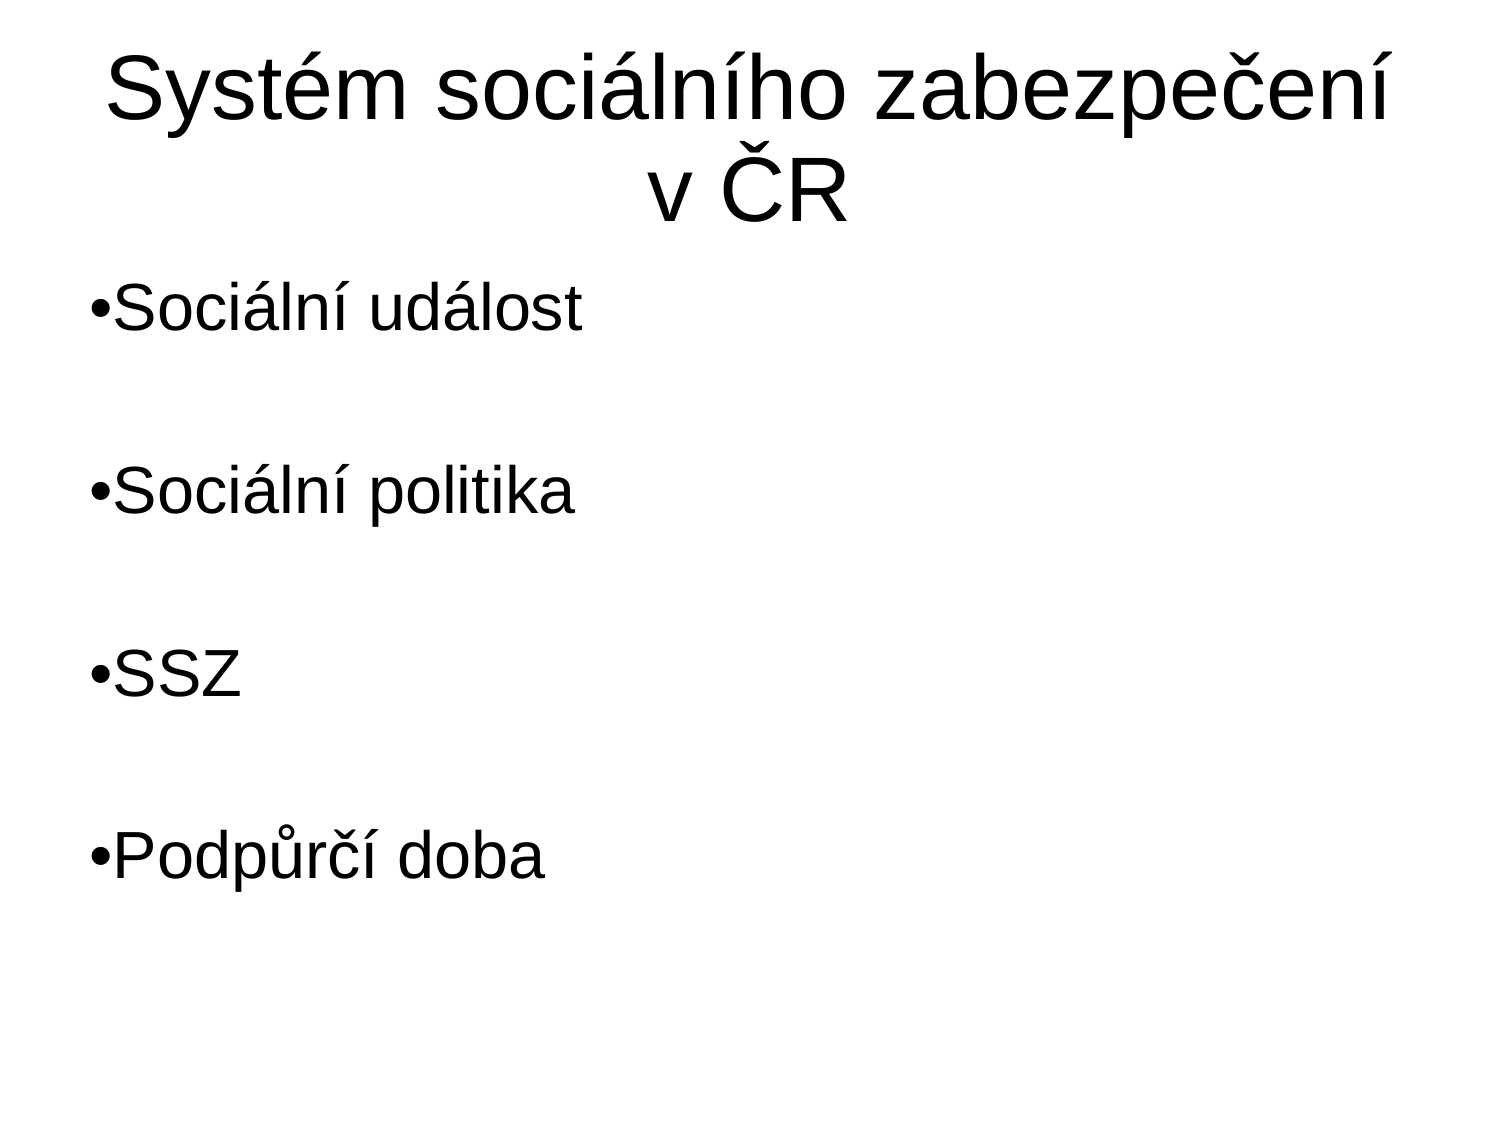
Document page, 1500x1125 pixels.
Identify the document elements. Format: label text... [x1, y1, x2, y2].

text_box Systém sociálního zabezpečení v ČR [74, 21, 1425, 257]
text_box Sociální událost Sociální politika SSZ Podpůrčí doba [74, 262, 1425, 1005]
